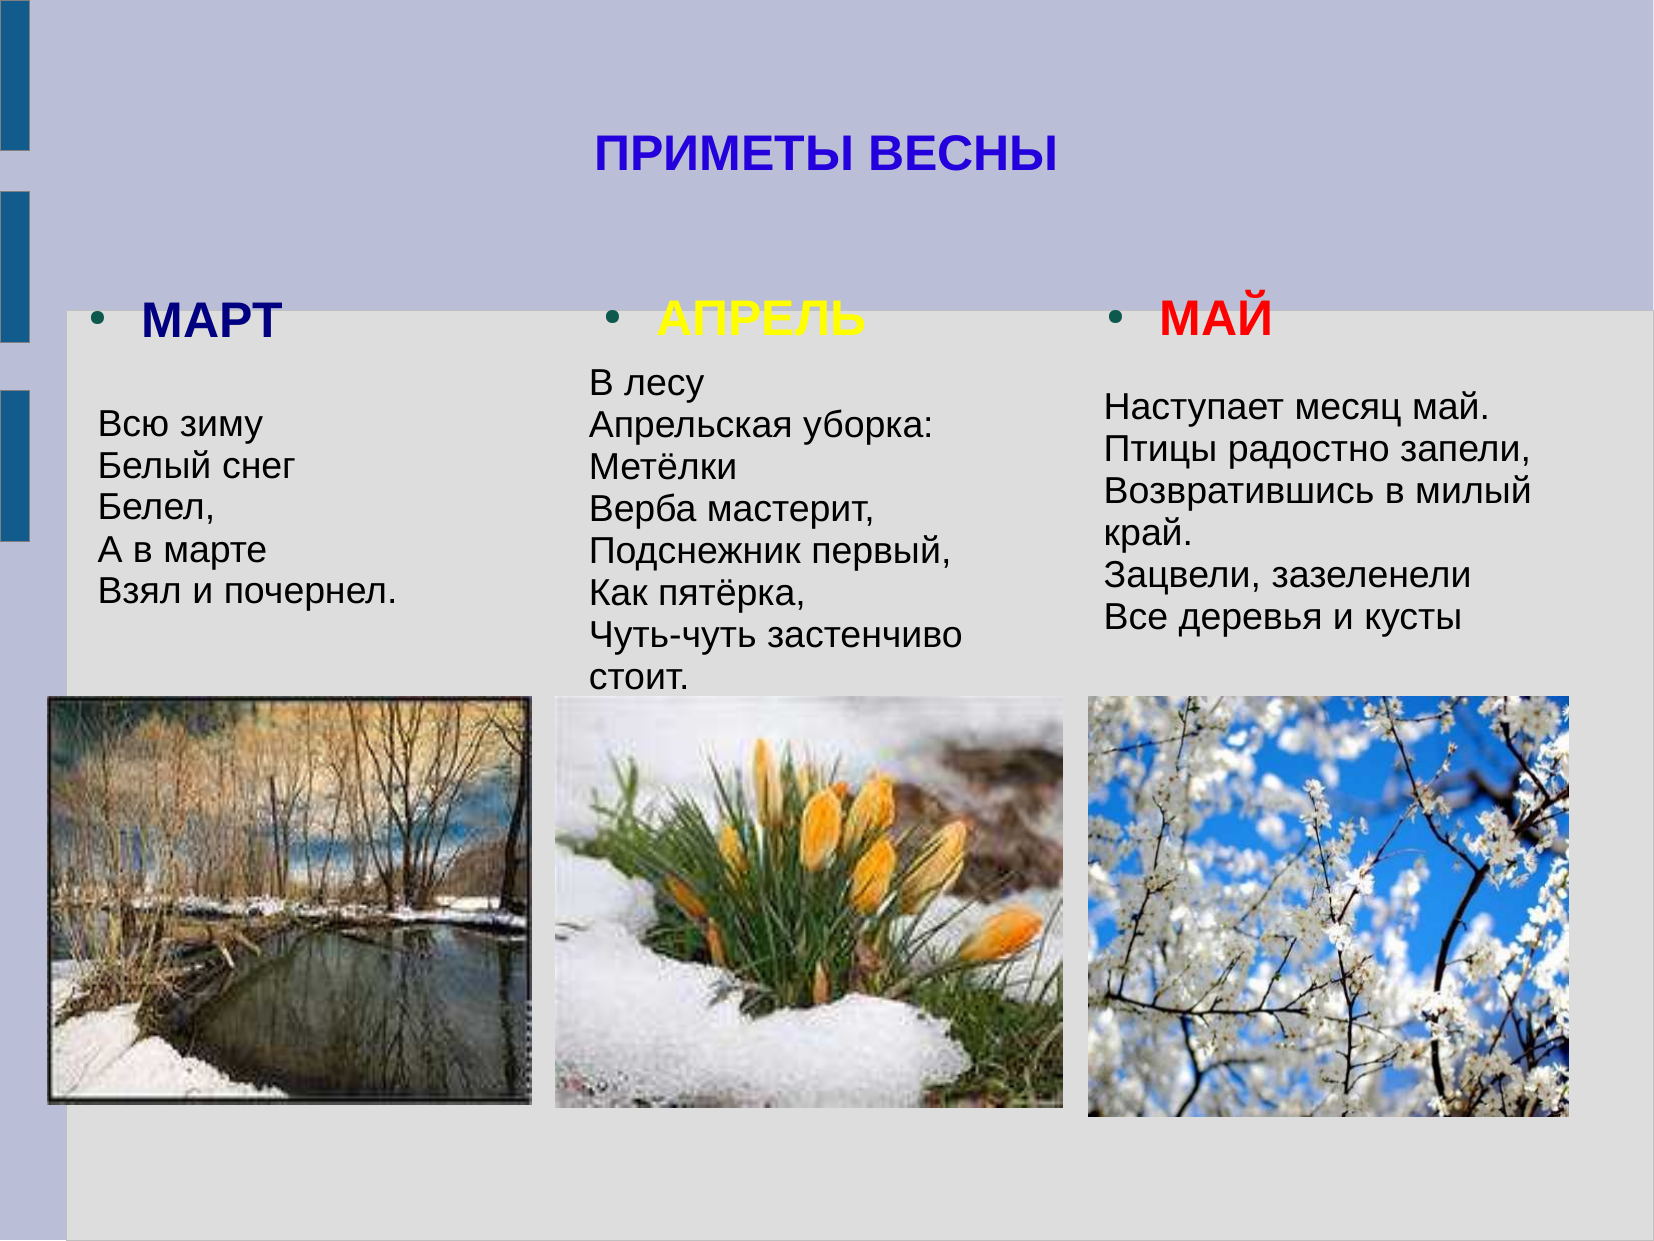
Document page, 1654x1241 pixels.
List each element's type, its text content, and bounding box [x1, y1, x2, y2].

list МАРТ [70, 291, 550, 349]
picture [47, 696, 532, 1105]
text_box Всю зиму Белый снег Белел, А в марте Взял и почернел. [82, 310, 438, 789]
text_box Наступает месяц май. Птицы радостно запели, Возвратившись в милый край. Зацвели, зазеленели Все деревья и кусты [1088, 377, 1569, 730]
title ПРИМЕТЫ ВЕСНЫ [82, 49, 1571, 257]
picture [1088, 730, 1569, 1117]
text_box В лесу Апрельская уборка: Метёлки Верба мастерит, Подснежник первый, Как пятёрка, Чуть-чуть застенчиво стоит. [573, 354, 1040, 837]
picture [555, 696, 1063, 1109]
list МАЙ [1088, 290, 1569, 377]
list АПРЕЛЬ [585, 290, 1065, 681]
